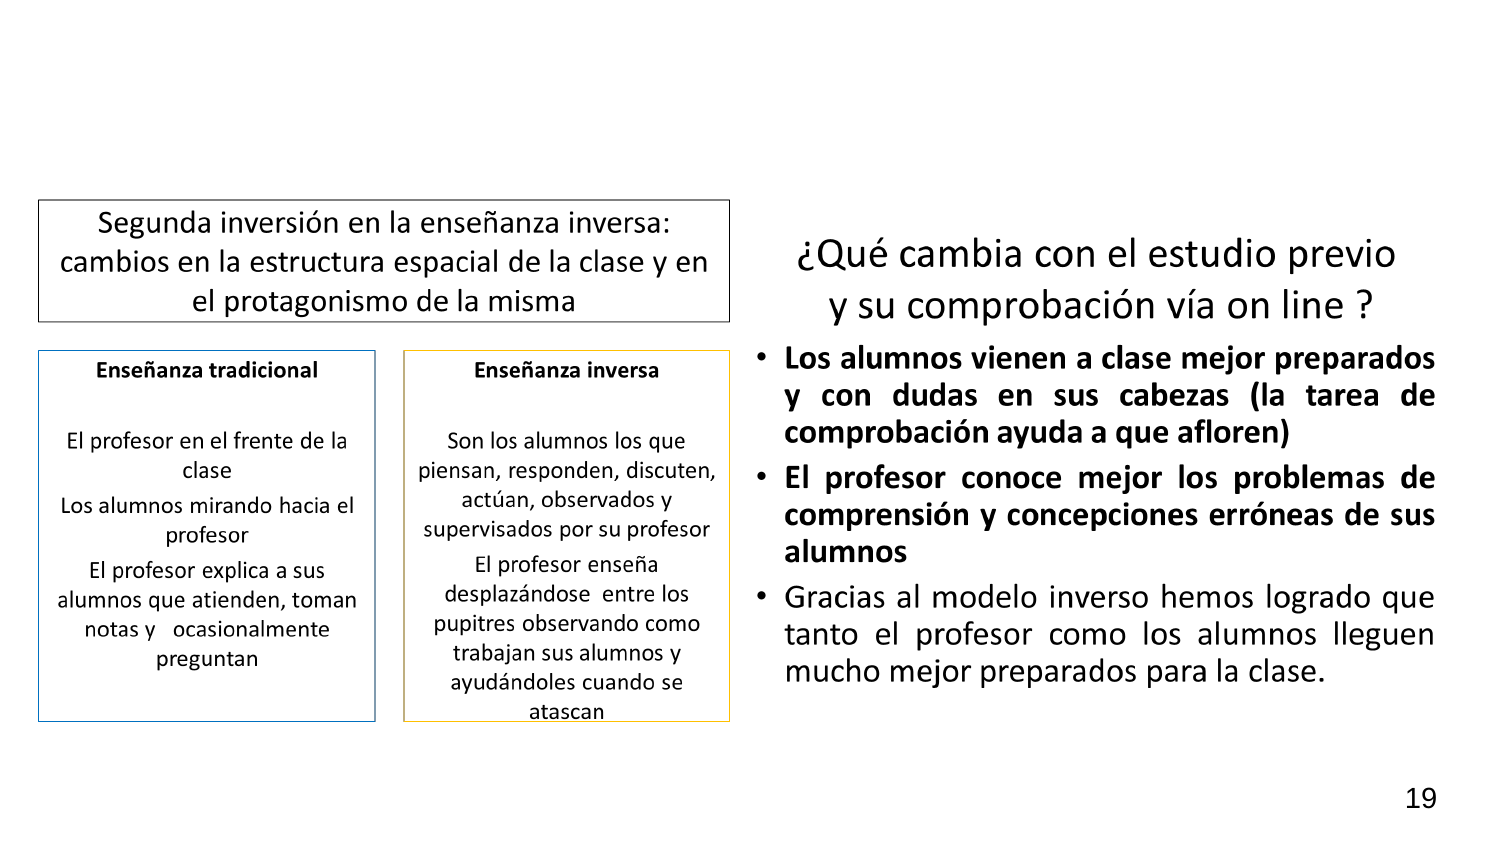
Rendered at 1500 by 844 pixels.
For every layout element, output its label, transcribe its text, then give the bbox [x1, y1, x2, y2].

picture [38, 192, 1456, 740]
slide_number <número> [1389, 764, 1480, 830]
